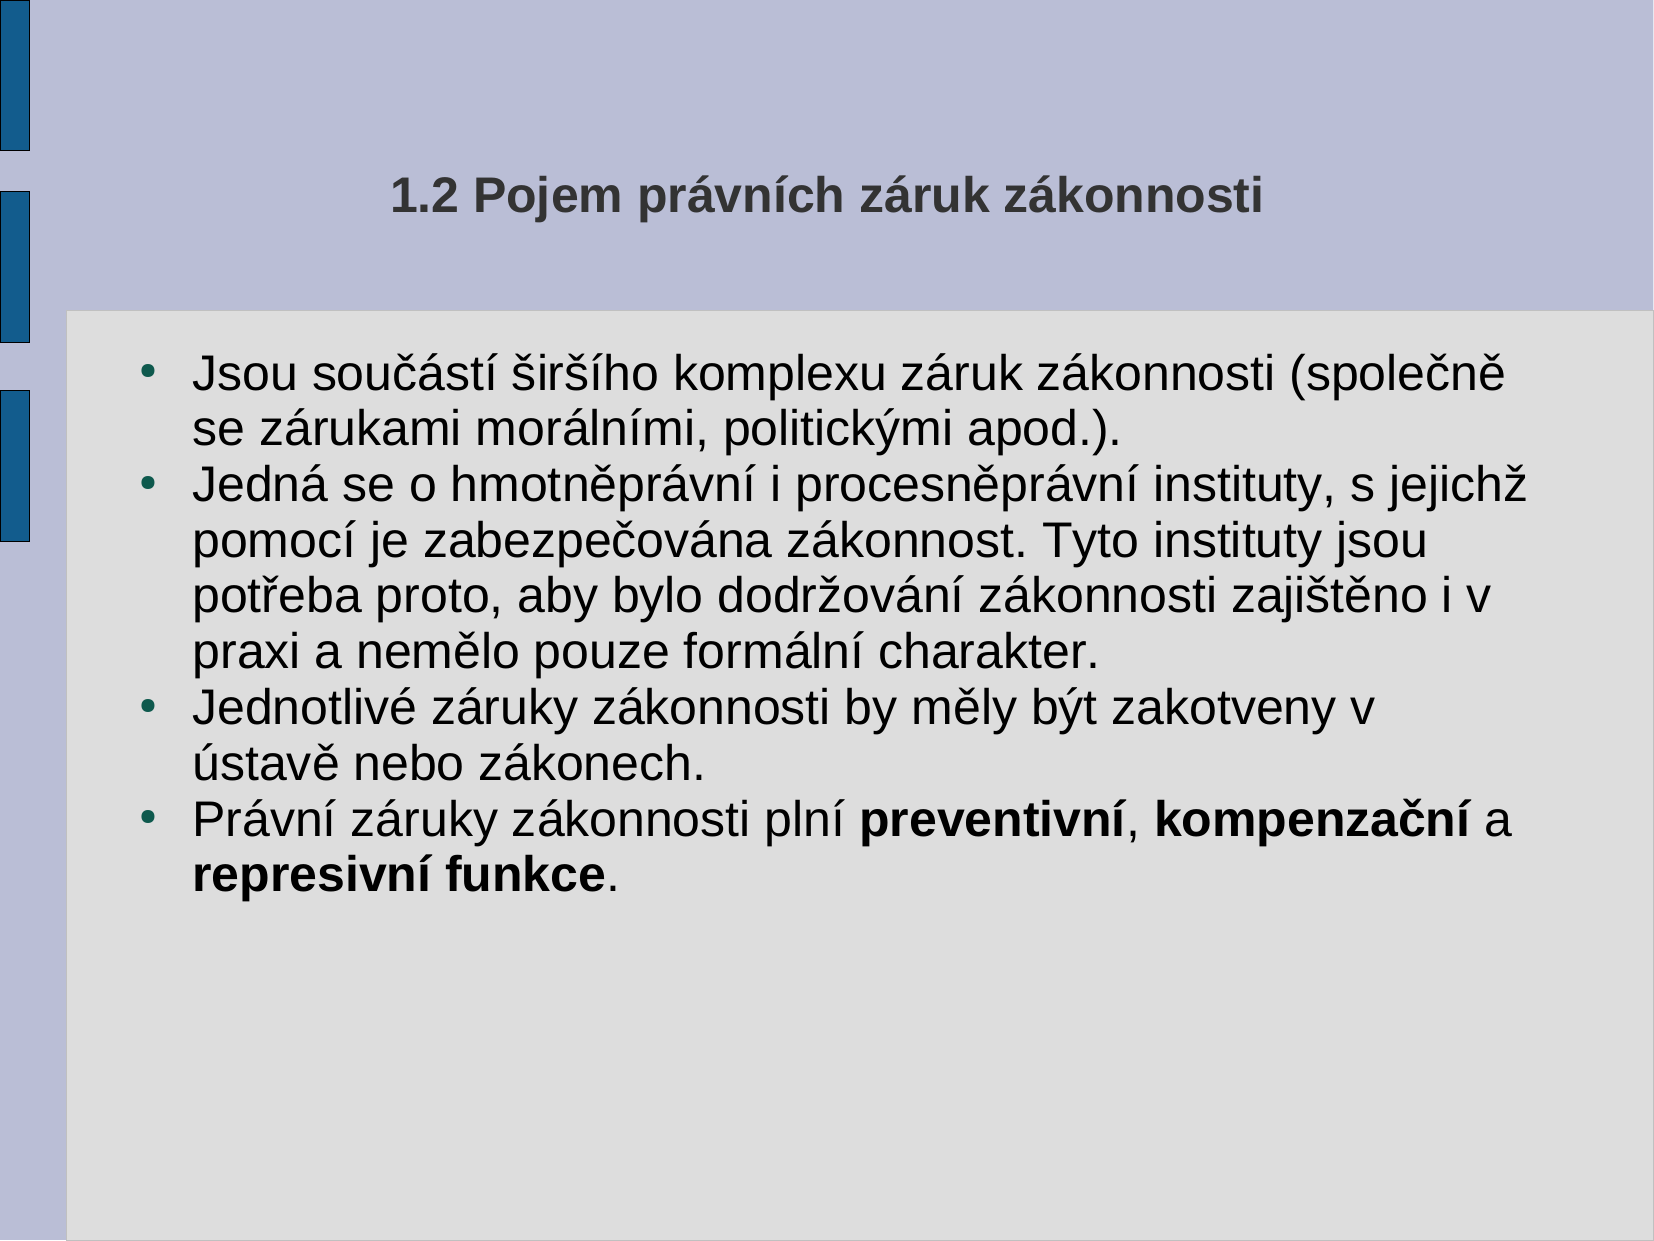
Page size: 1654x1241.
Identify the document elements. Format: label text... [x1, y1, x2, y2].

list Jsou součástí širšího komplexu záruk zákonnosti (společně se zárukami morálními, politickými apod.). Jedná se o hmotněprávní i procesněprávní instituty, s jejichž pomocí je zabezpečována zákonnost. Tyto instituty jsou potřeba proto, aby bylo dodržování zákonnosti zajištěno i v praxi a nemělo pouze formální charakter. Jednotlivé záruky zákonnosti by měly být zakotveny v ústavě nebo zákonech. Právní záruky zákonnosti plní preventivní, kompenzační a represivní funkce. [121, 344, 1534, 1127]
title 1.2 Pojem právních záruk zákonnosti [121, 91, 1534, 299]
